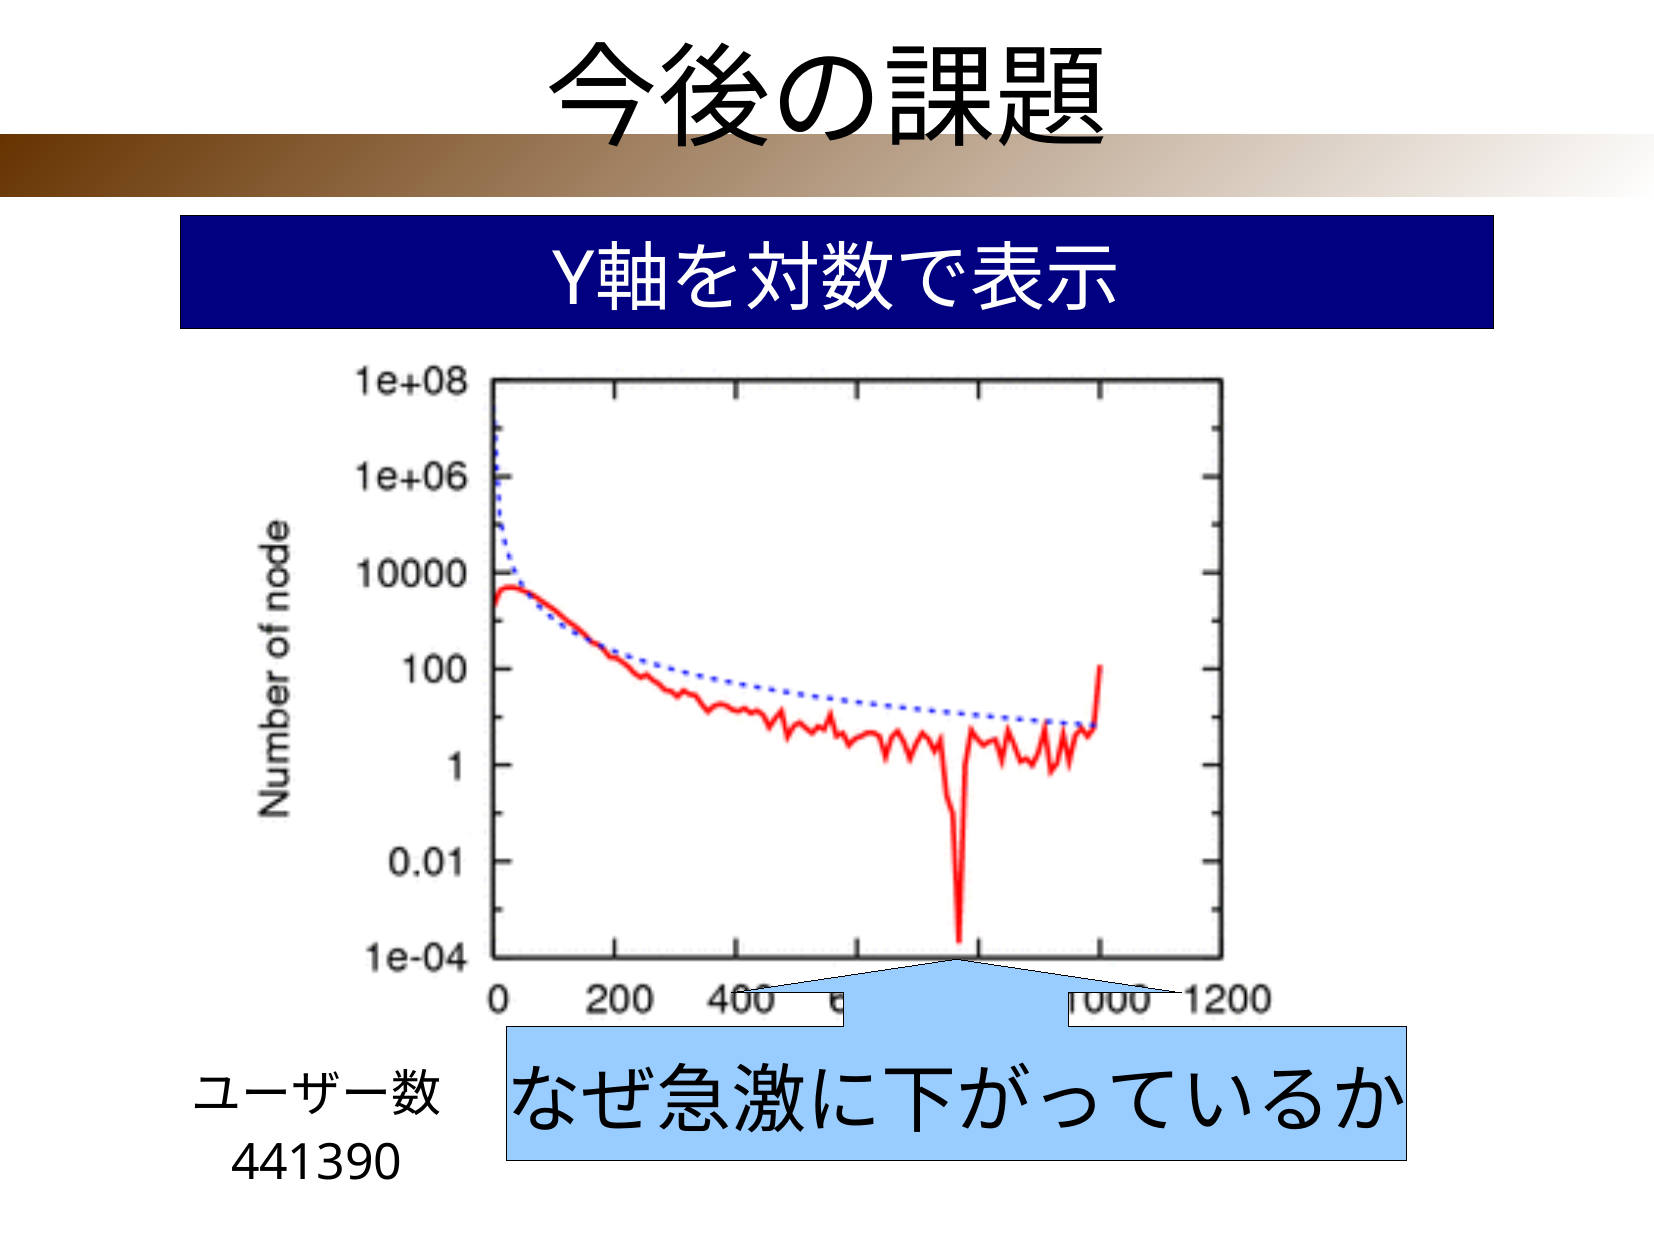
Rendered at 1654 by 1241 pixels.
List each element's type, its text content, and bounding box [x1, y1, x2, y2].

text_box ユーザー数 441390 [176, 1046, 457, 1169]
text_box [0, 134, 1654, 197]
text_box 今後の課題 [88, 0, 1565, 148]
text_box Y軸を対数で表示 [180, 215, 1494, 329]
picture [235, 331, 1292, 1084]
text_box なぜ急激に下がっているか [506, 959, 1407, 1161]
